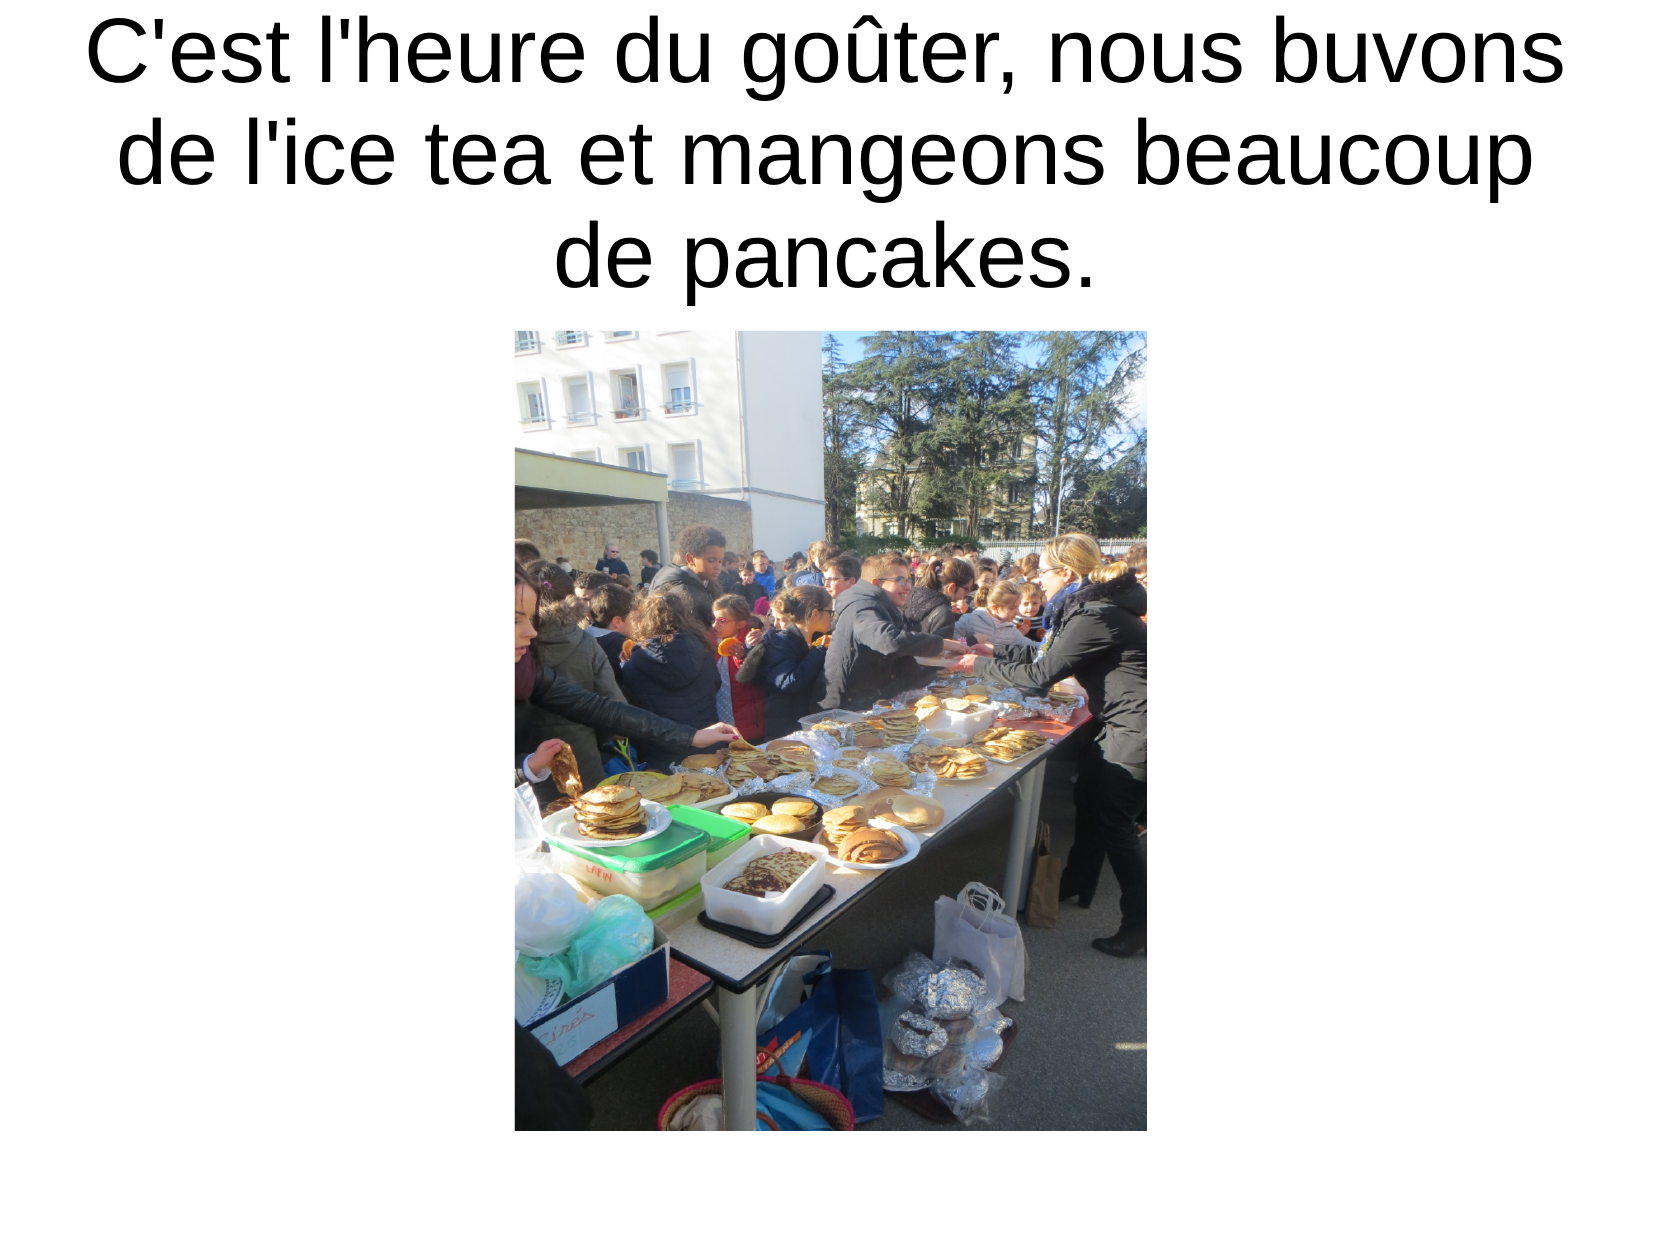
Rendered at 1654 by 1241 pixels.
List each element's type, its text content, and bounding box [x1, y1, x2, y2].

title C'est l'heure du goûter, nous buvons de l'ice tea et mangeons beaucoup de pancakes. [82, 0, 1571, 307]
picture [514, 330, 1147, 1131]
